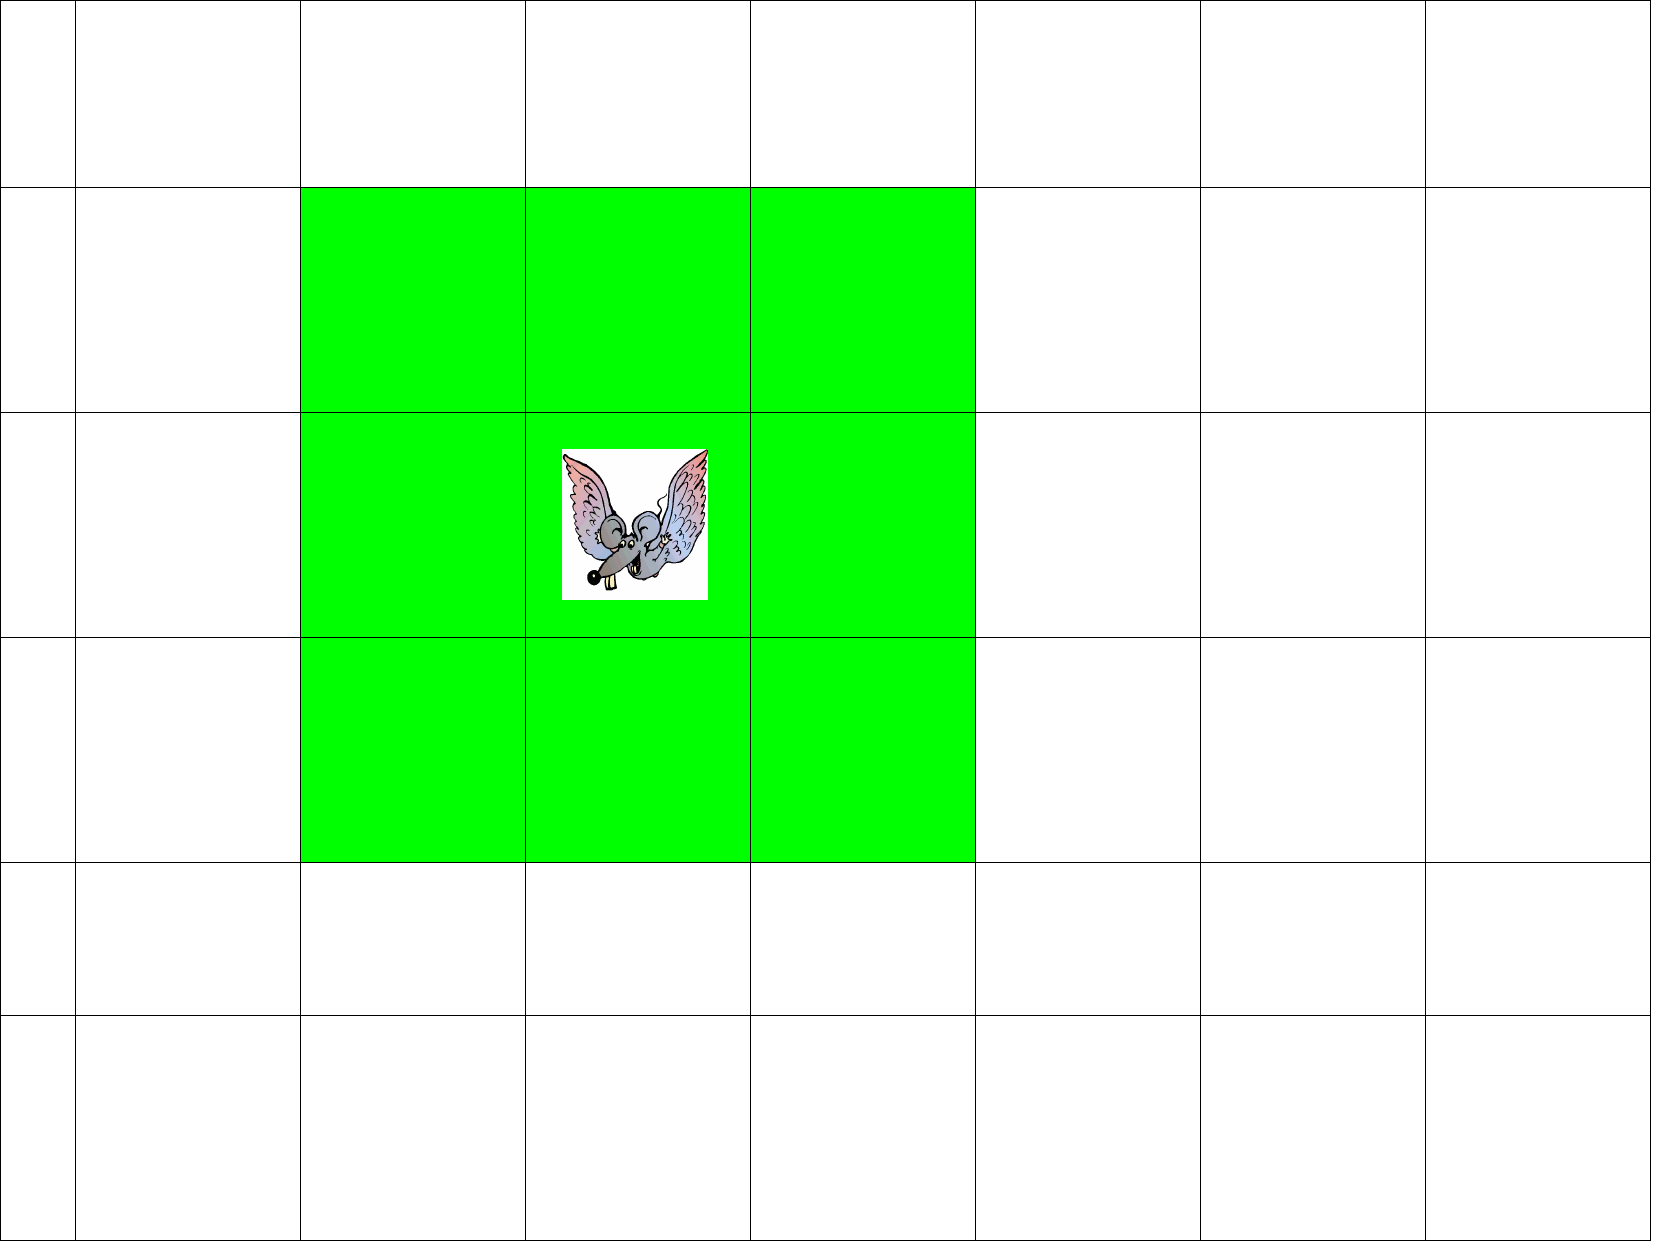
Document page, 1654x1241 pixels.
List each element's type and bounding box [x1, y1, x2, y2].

text_box [0, 0, 1651, 1241]
picture [562, 449, 708, 601]
